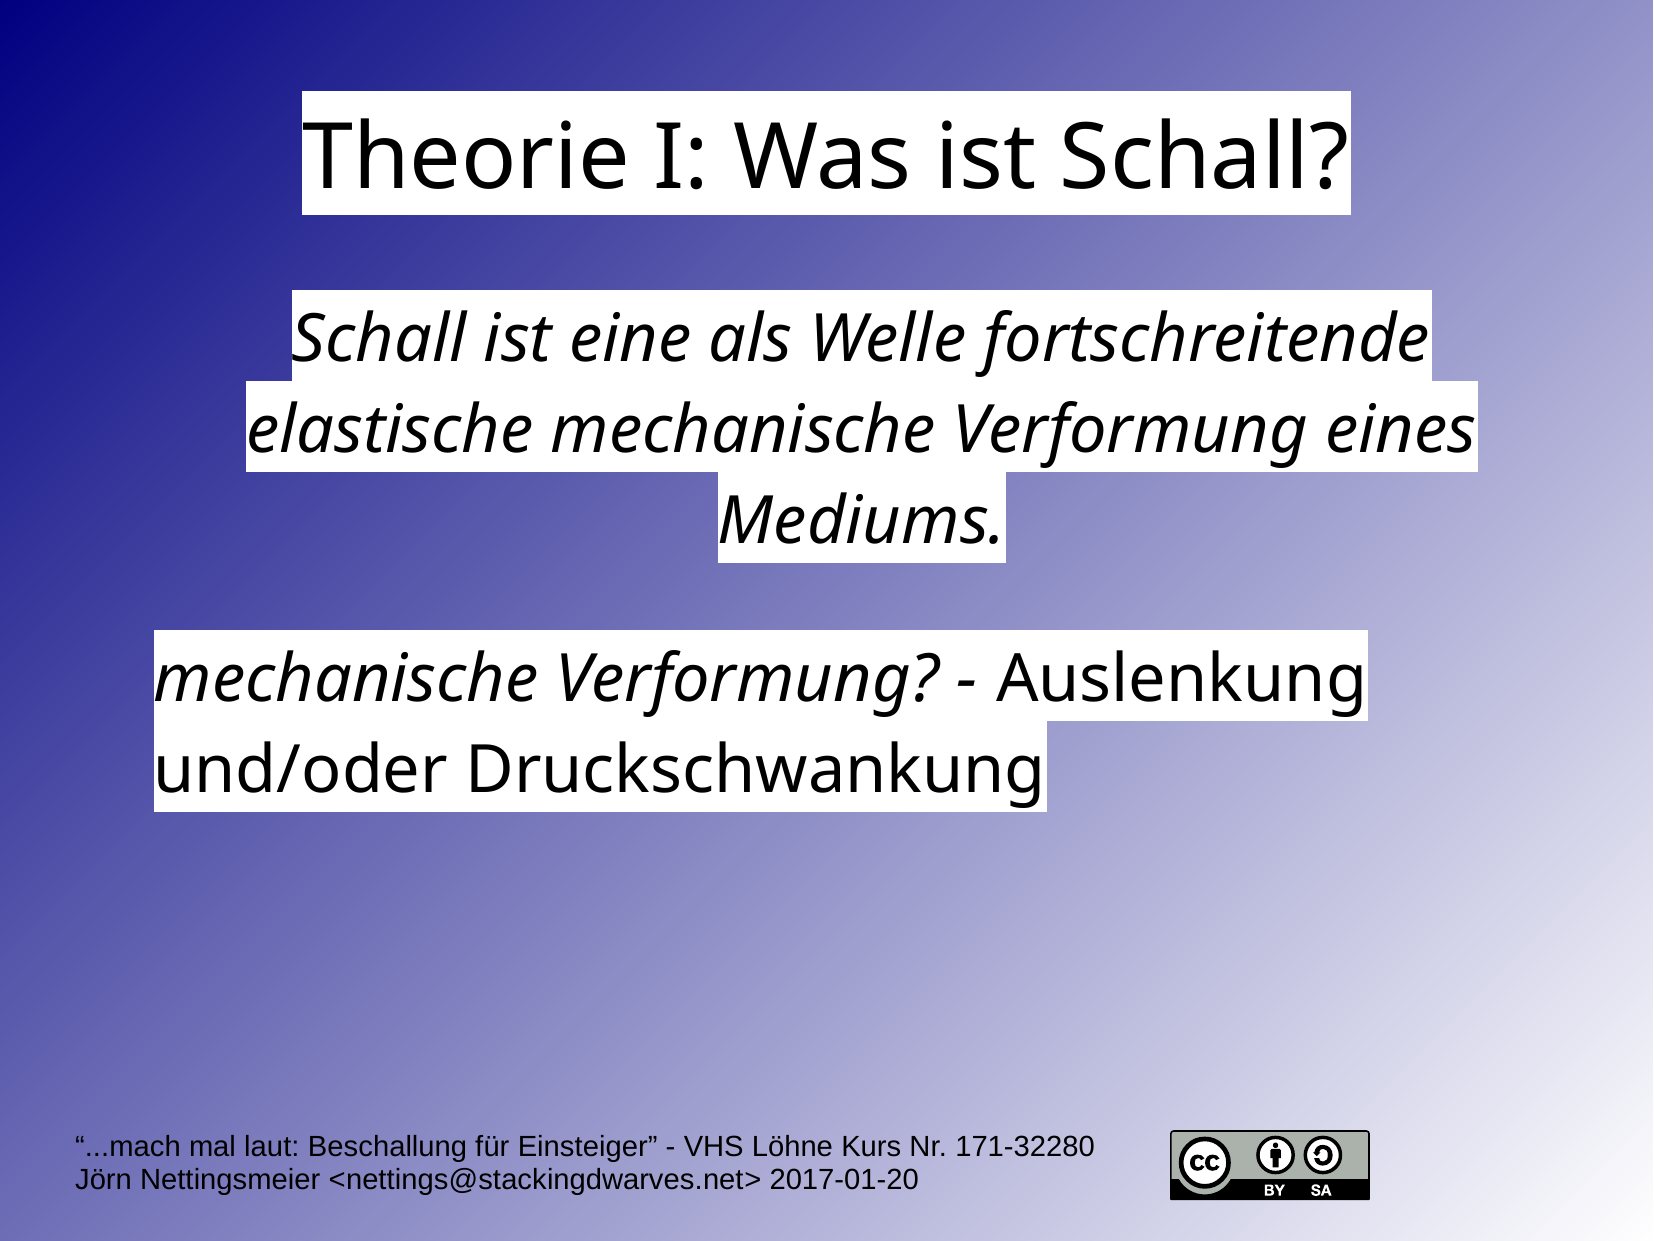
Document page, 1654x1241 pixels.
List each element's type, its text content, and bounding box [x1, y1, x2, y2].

list Schall ist eine als Welle fortschreitende elastische mechanische Verformung eines Mediums. [82, 290, 1571, 586]
title Theorie I: Was ist Schall? [82, 49, 1571, 257]
list mechanische Verformung? - Auslenkung und/oder Druckschwankung [82, 630, 1571, 1010]
